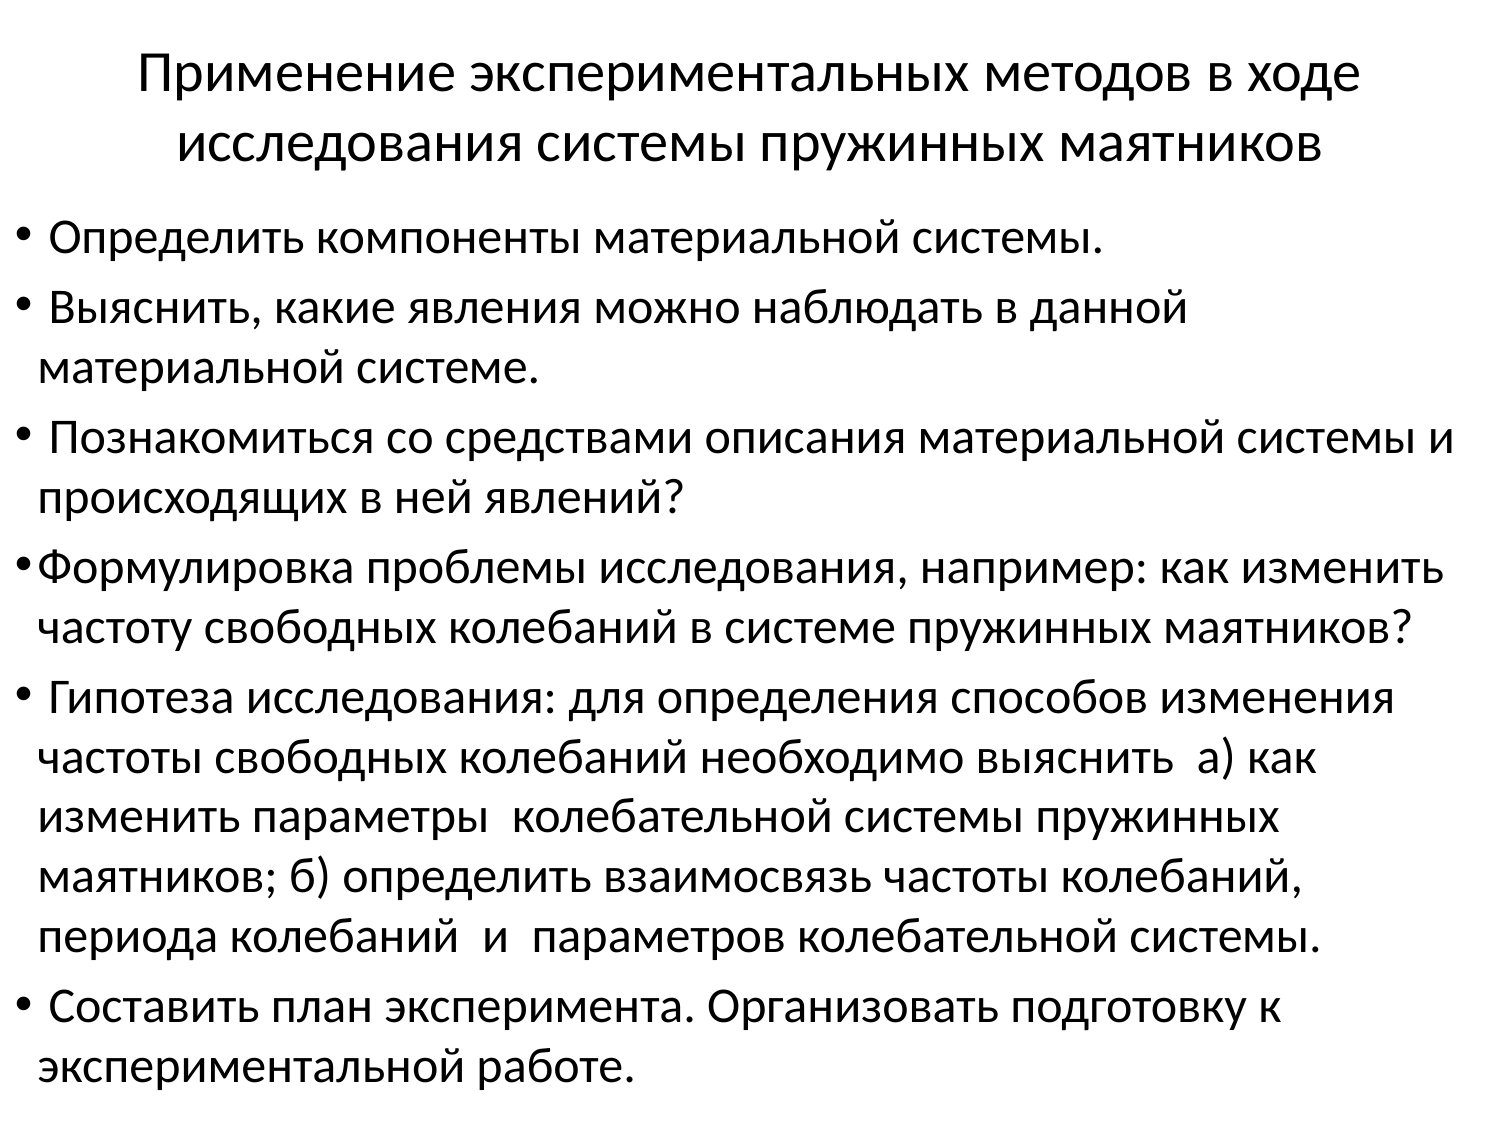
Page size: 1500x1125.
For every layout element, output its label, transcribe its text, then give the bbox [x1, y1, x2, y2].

text_box Применение экспериментальных методов в ходе исследования системы пружинных маятников [74, 45, 1425, 161]
text_box Определить компоненты материальной системы. Выяснить, какие явления можно наблюдать в данной материальной системе. Познакомиться со средствами описания материальной системы и происходящих в ней явлений? Формулировка проблемы исследования, например: как изменить частоту свободных колебаний в системе пружинных маятников? Гипотеза исследования: для определения способов изменения частоты свободных колебаний необходимо выяснить а) как изменить параметры колебательной системы пружинных маятников; б) определить взаимосвязь частоты колебаний, периода колебаний и параметров колебательной системы. Составить план эксперимента. Организовать подготовку к экспериментальной работе. [0, 196, 1500, 1125]
